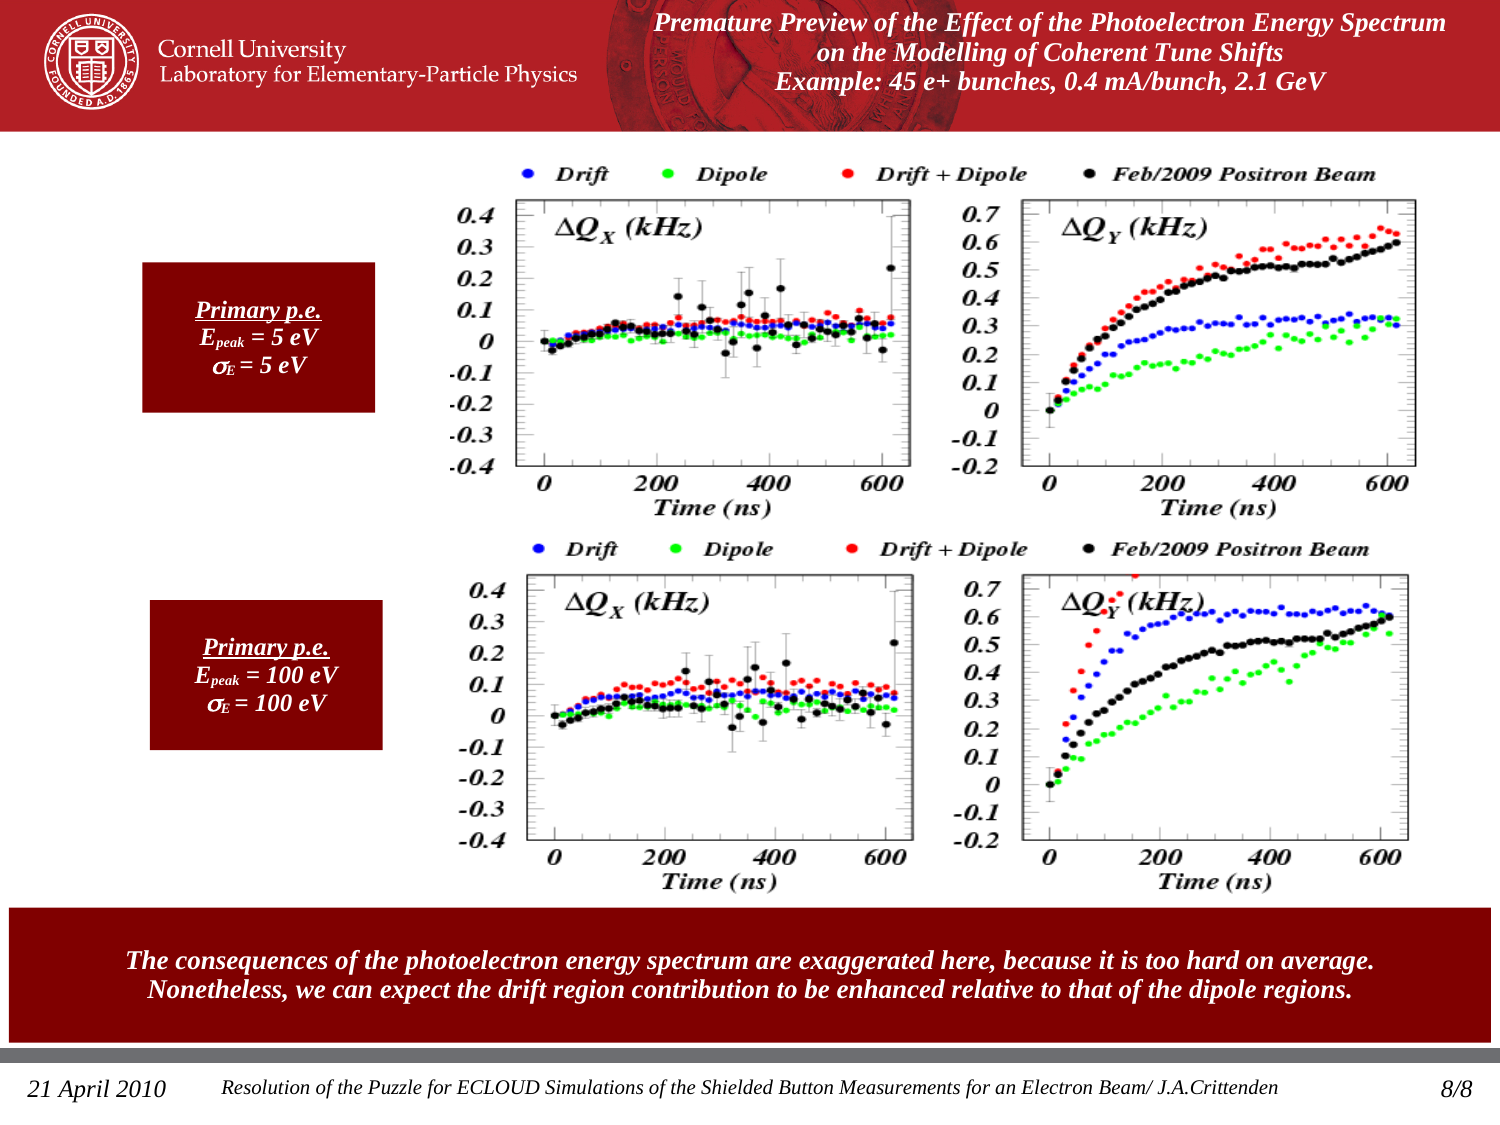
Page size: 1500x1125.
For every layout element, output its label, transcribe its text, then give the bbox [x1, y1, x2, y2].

text_box Premature Preview of the Effect of the Photoelectron Energy Spectrum on the Modelling of Coherent Tune Shifts Example: 45 e+ bunches, 0.4 mA/bunch, 2.1 GeV [600, 0, 1500, 136]
picture [0, 0, 600, 132]
picture [450, 164, 1426, 526]
text_box Primary p.e. Epeak = 5 eV sE = 5 eV [142, 262, 376, 413]
text_box The consequences of the photoelectron energy spectrum are exaggerated here, because it is too hard on average. Nonetheless, we can expect the drift region contribution to be enhanced relative to that of the dipole regions. [8, 907, 1491, 1043]
text_box Primary p.e. Epeak = 100 eV sE = 100 eV [149, 600, 383, 751]
picture [450, 539, 1426, 901]
